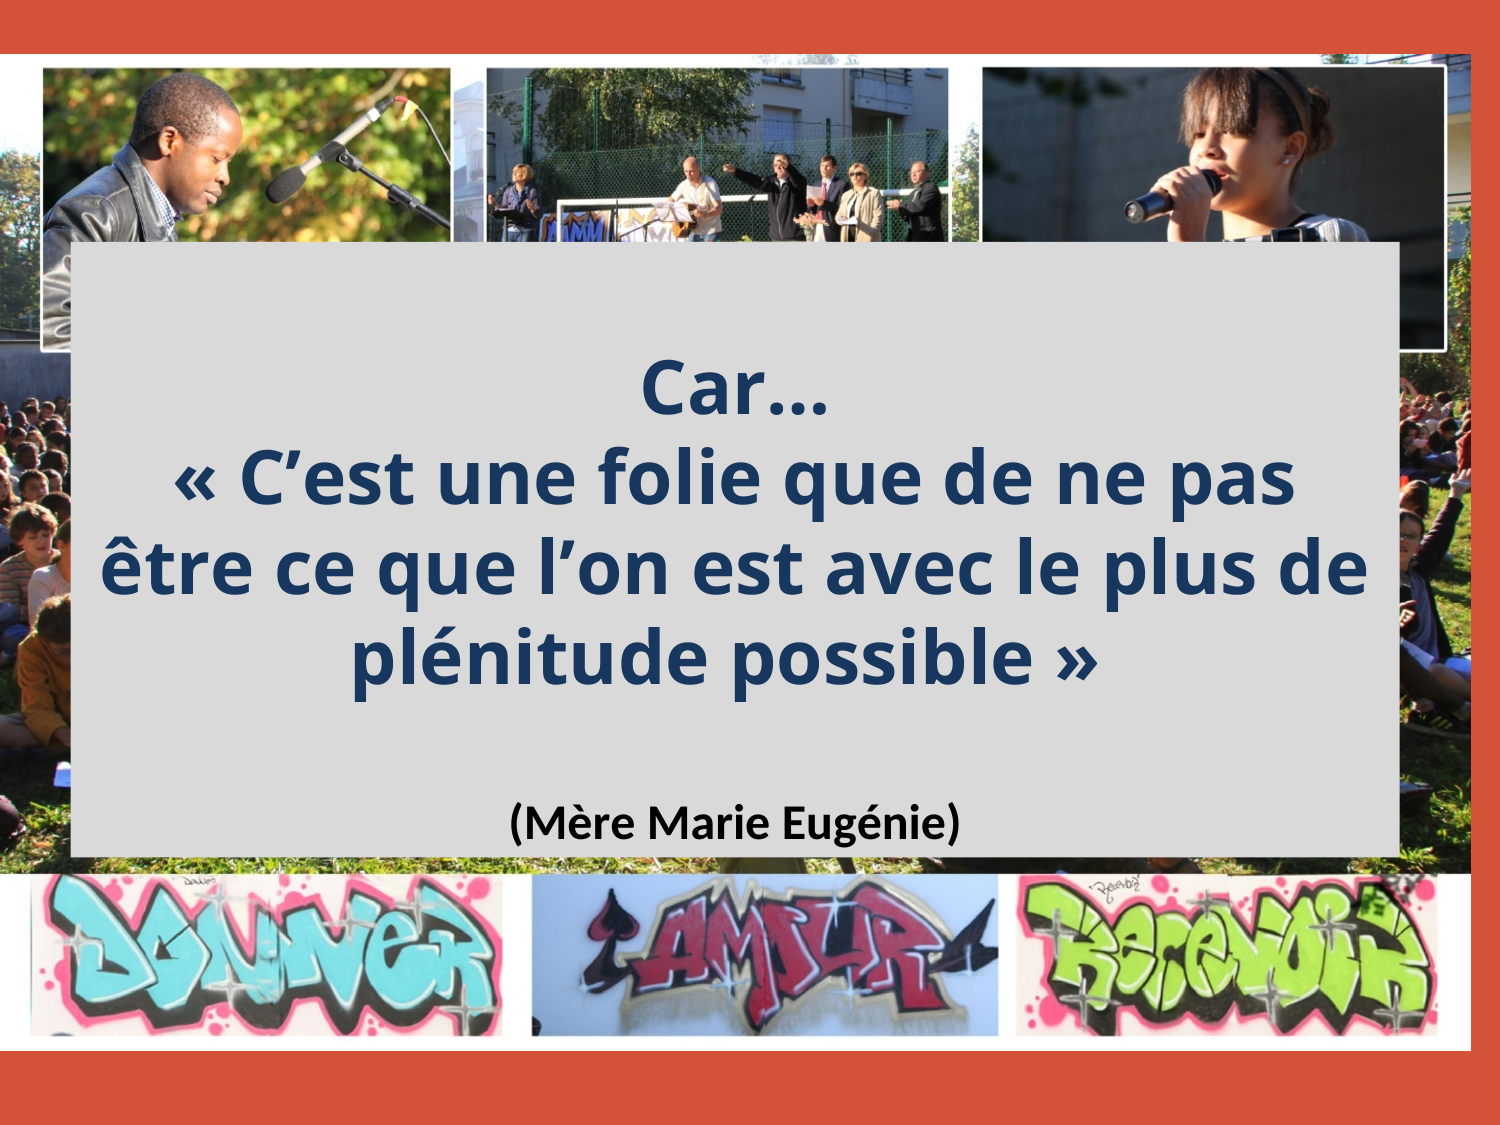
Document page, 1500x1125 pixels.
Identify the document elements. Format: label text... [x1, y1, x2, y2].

text_box Car… « C’est une folie que de ne pas être ce que l’on est avec le plus de plénitude possible » (Mère Marie Eugénie) [70, 241, 1400, 858]
picture [0, 54, 1471, 1051]
